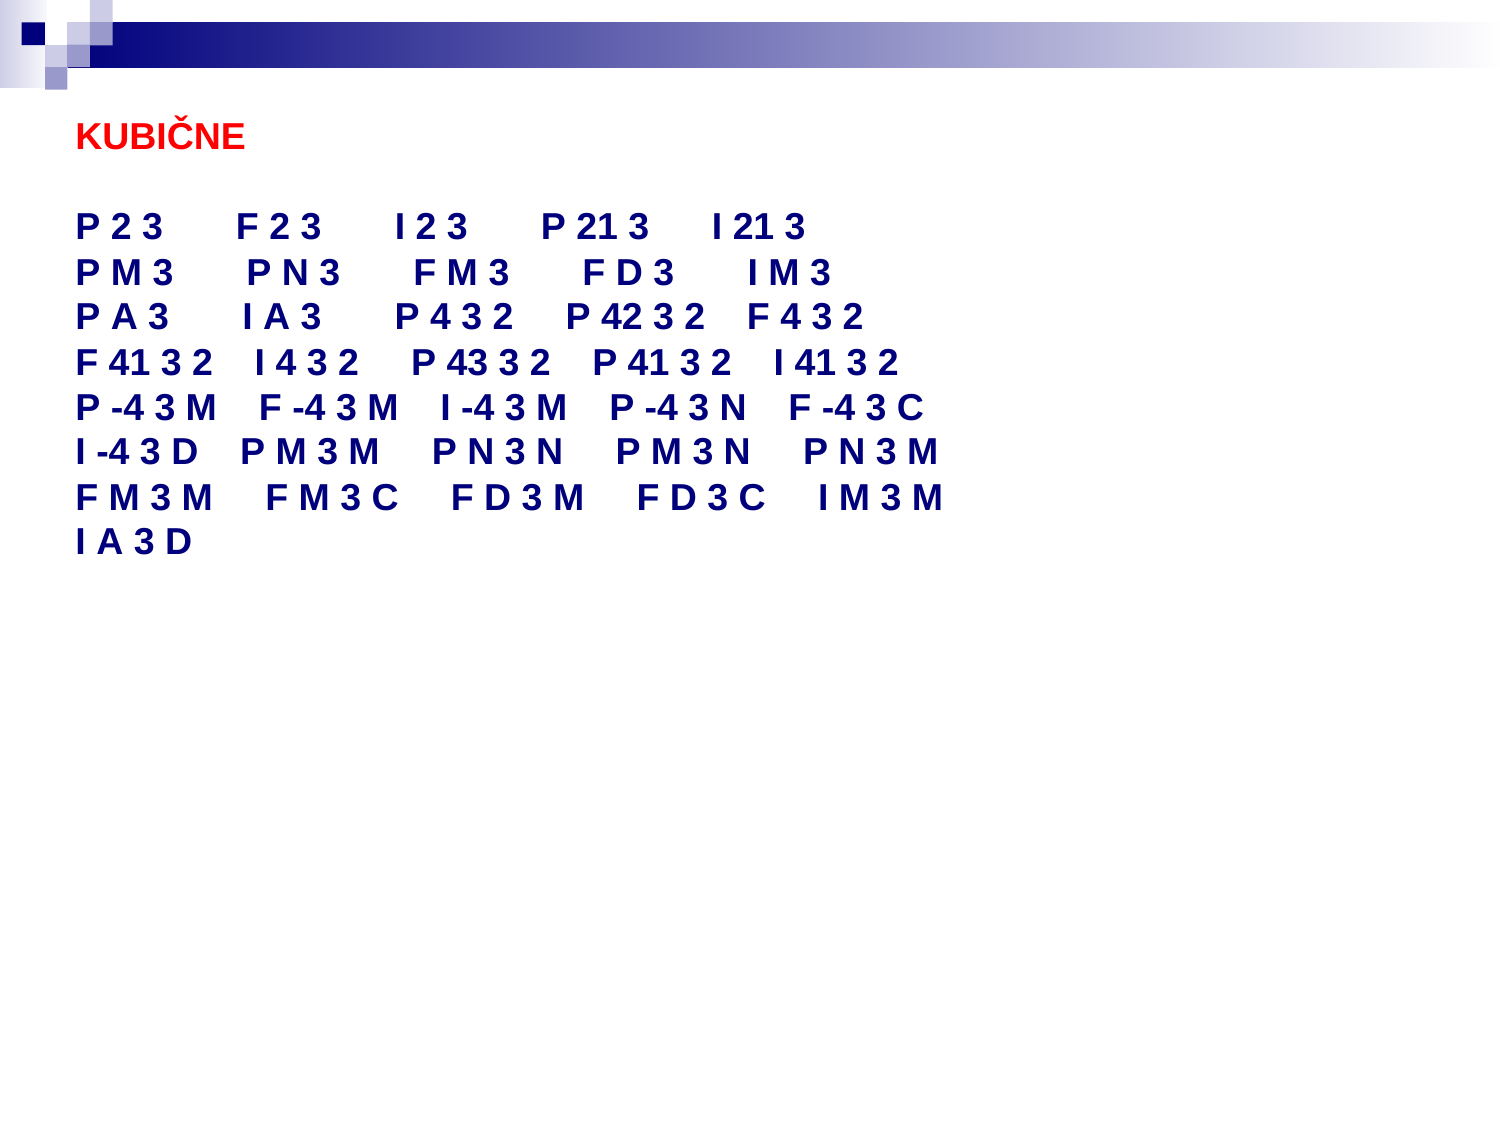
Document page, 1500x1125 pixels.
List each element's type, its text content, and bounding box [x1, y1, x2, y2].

text_box KUBIČNE P 2 3 F 2 3 I 2 3 P 21 3 I 21 3 P M 3 P N 3 F M 3 F D 3 I M 3 P A 3 I A 3 P 4 3 2 P 42 3 2 F 4 3 2 F 41 3 2 I 4 3 2 P 43 3 2 P 41 3 2 I 41 3 2 P -4 3 M F -4 3 M I -4 3 M P -4 3 N F -4 3 C I -4 3 D P M 3 M P N 3 N P M 3 N P N 3 M F M 3 M F M 3 C F D 3 M F D 3 C I M 3 M I A 3 D [60, 104, 971, 571]
